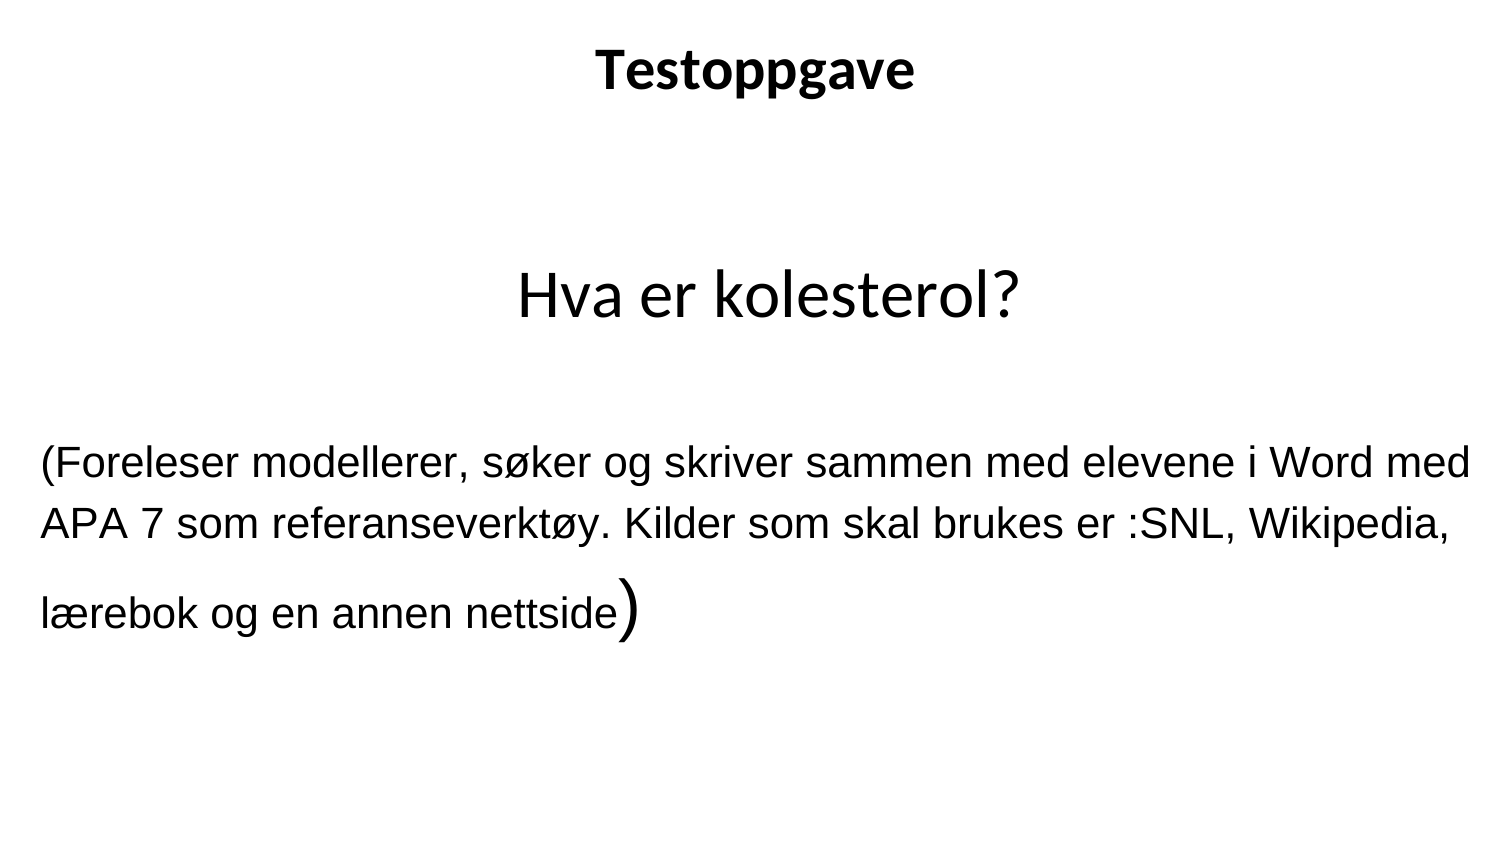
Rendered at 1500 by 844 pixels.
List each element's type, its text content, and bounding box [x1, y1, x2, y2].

text_box Testoppgave Hva er kolesterol? (Foreleser modellerer, søker og skriver sammen med elevene i Word med APA 7 som referanseverktøy. Kilder som skal brukes er :SNL, Wikipedia, lærebok og en annen nettside) [25, 14, 1500, 789]
